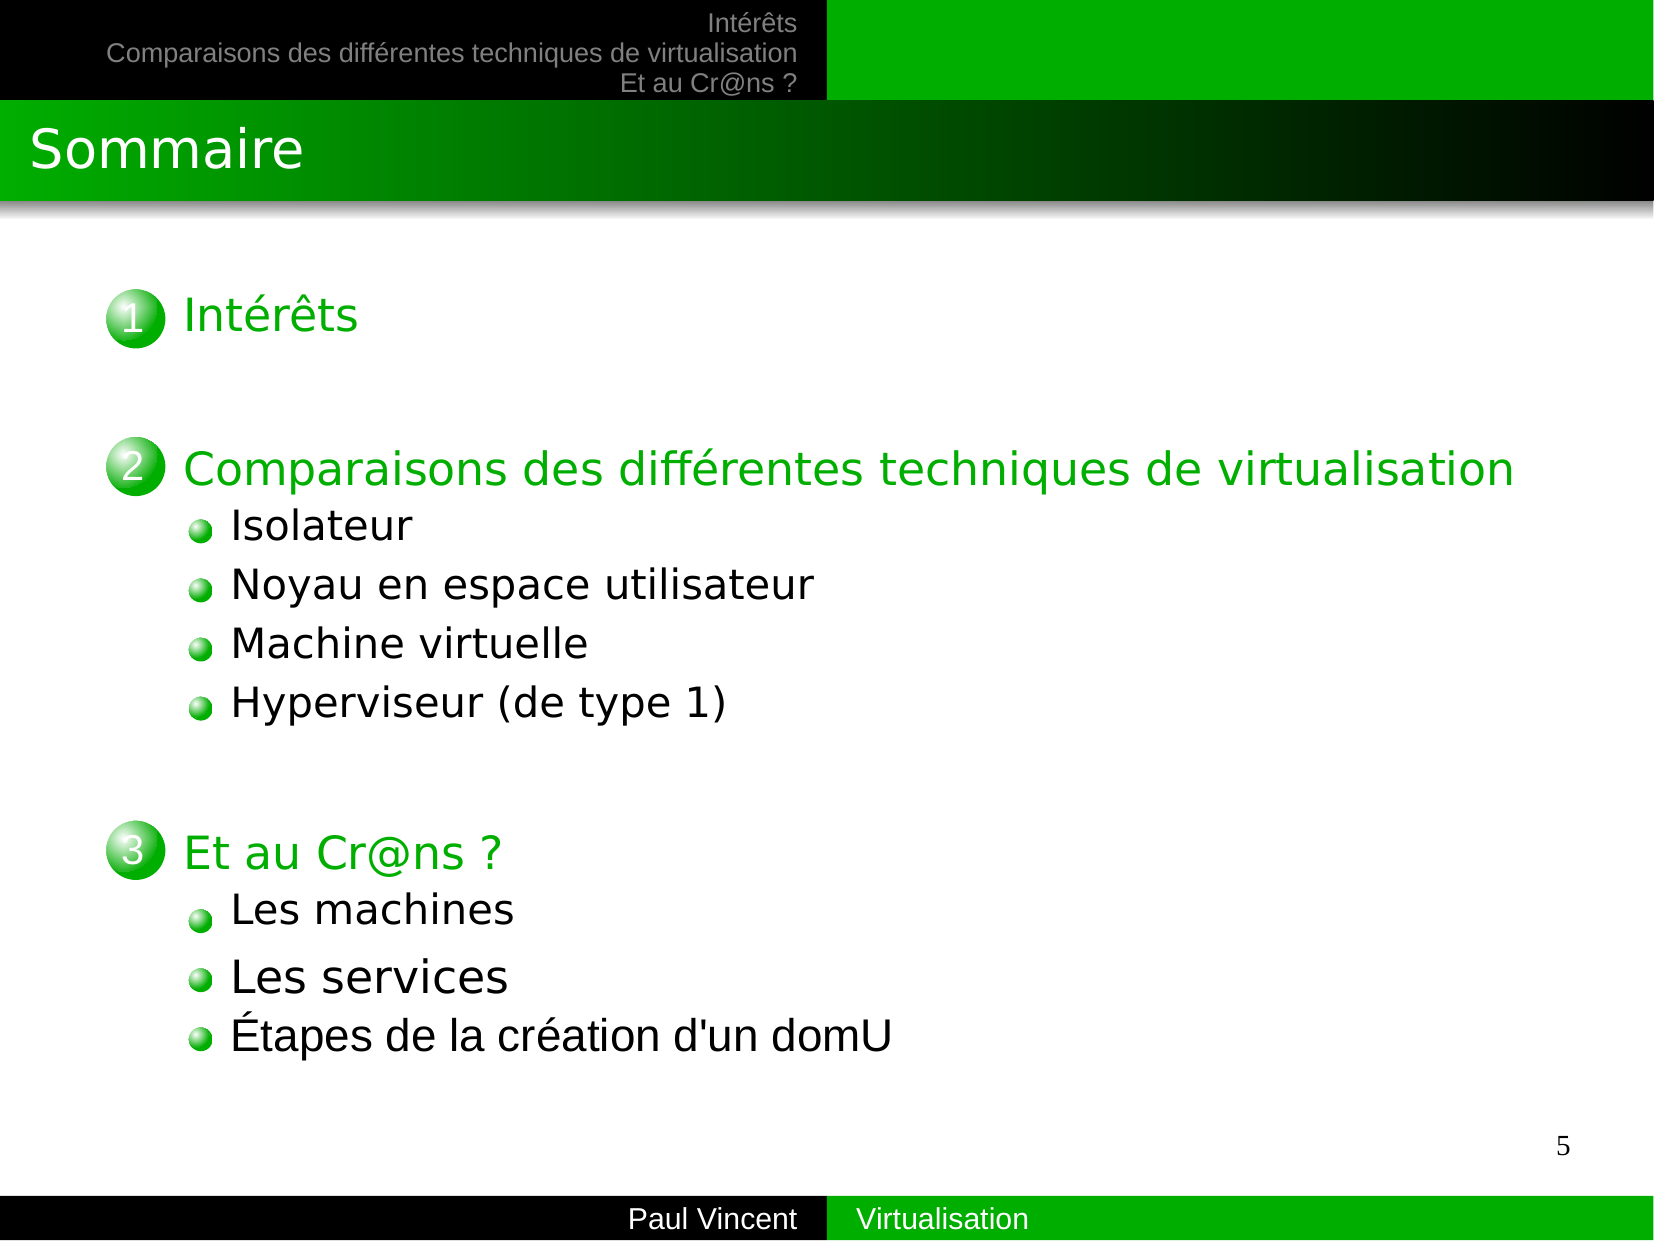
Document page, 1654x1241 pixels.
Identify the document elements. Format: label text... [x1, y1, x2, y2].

text_box Intérêts Comparaisons des différentes techniques de virtualisation Et au Cr@ns ? [0, 7, 798, 99]
text_box Sommaire [29, 118, 1654, 184]
text_box 1 [121, 295, 181, 342]
text_box [188, 519, 213, 544]
text_box Et au Cr@ns ? [183, 826, 1388, 881]
text_box Isolateur [230, 501, 413, 551]
text_box [106, 289, 155, 349]
text_box [188, 637, 213, 662]
text_box [106, 437, 154, 497]
text_box 2 [121, 442, 181, 490]
text_box Machine virtuelle [230, 620, 589, 669]
text_box Les machines [230, 885, 880, 935]
text_box Paul Vincent [0, 1201, 798, 1237]
text_box Noyau en espace utilisateur [230, 561, 814, 610]
text_box [106, 820, 154, 880]
text_box [189, 696, 213, 721]
text_box Virtualisation [856, 1201, 1654, 1237]
text_box [0, 0, 1654, 219]
text_box Étapes de la création d'un domU [230, 1009, 894, 1062]
text_box Comparaisons des différentes techniques de virtualisation [183, 442, 1625, 497]
text_box 3 [121, 826, 181, 874]
text_box [188, 968, 213, 993]
text_box Intérêts [183, 289, 1010, 343]
text_box [188, 578, 213, 603]
text_box Hyperviseur (de type 1) [230, 679, 727, 728]
text_box [0, 1195, 1654, 1241]
text_box [188, 1027, 213, 1052]
text_box [188, 909, 213, 934]
text_box Les services [230, 950, 525, 1005]
